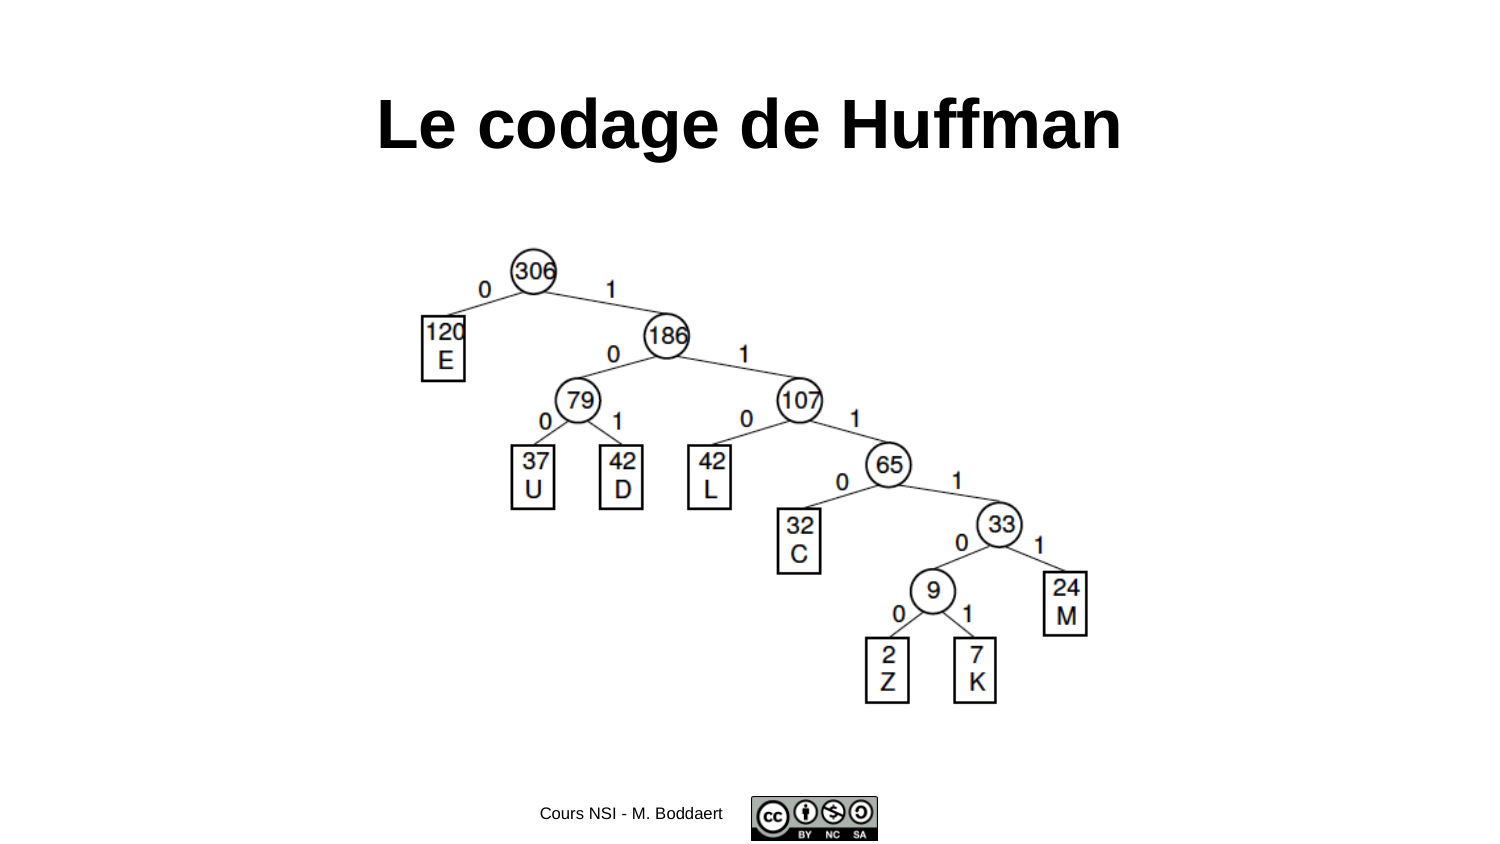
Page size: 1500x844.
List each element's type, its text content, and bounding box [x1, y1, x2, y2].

picture [751, 796, 878, 841]
title Le codage de Huffman [51, 63, 1449, 178]
picture [404, 236, 1101, 712]
